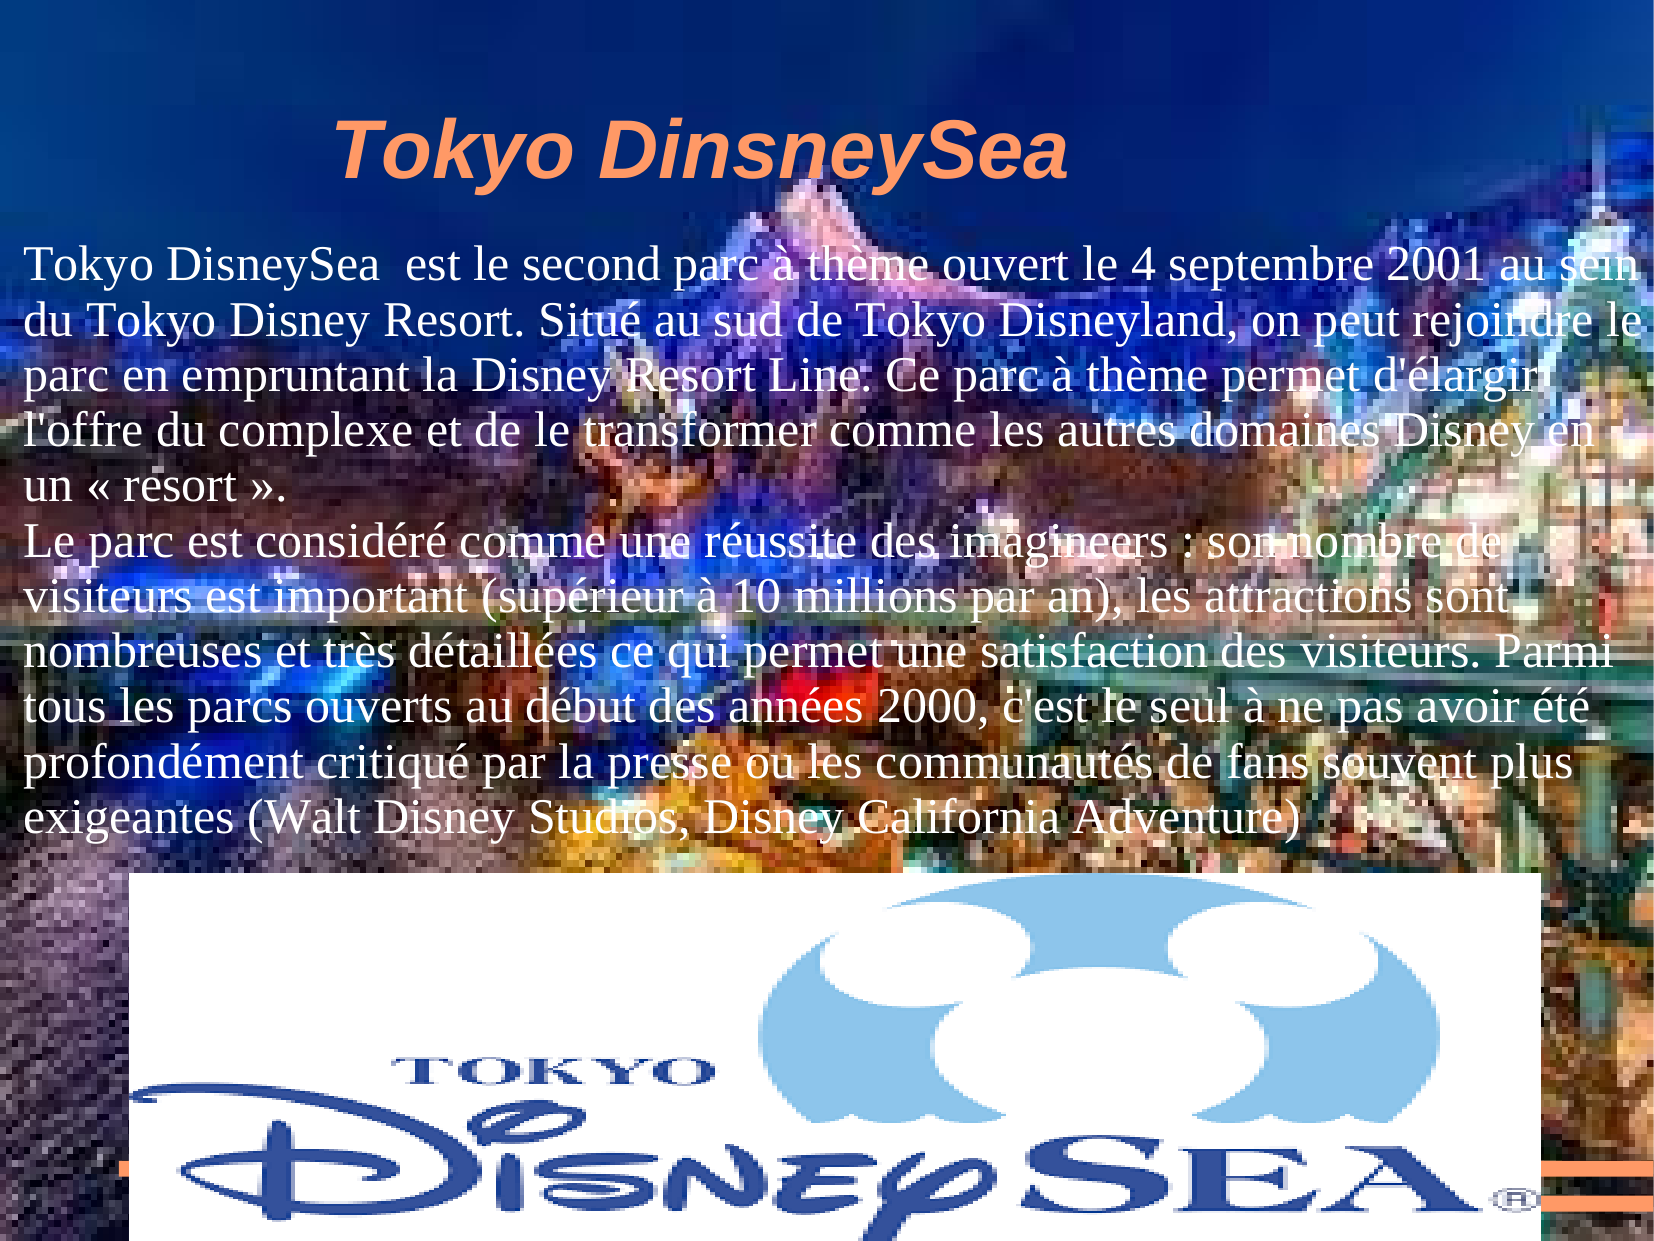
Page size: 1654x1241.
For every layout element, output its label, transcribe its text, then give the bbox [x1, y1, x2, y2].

text_box Tokyo DisneySea est le second parc à thème ouvert le 4 septembre 2001 au sein du Tokyo Disney Resort. Situé au sud de Tokyo Disneyland, on peut rejoindre le parc en empruntant la Disney Resort Line. Ce parc à thème permet d'élargir l'offre du complexe et de le transformer comme les autres domaines Disney en un « resort ». Le parc est considéré comme une réussite des imagineers : son nombre de visiteurs est important (supérieur à 10 millions par an), les attractions sont nombreuses et très détaillées ce qui permet une satisfaction des visiteurs. Parmi tous les parcs ouverts au début des années 2000, c'est le seul à ne pas avoir été profondément critiqué par la presse ou les communautés de fans souvent plus exigeantes (Walt Disney Studios, Disney California Adventure) [23, 236, 1652, 856]
title Tokyo DinsneySea [121, 46, 1534, 236]
picture [0, 0, 1654, 1241]
